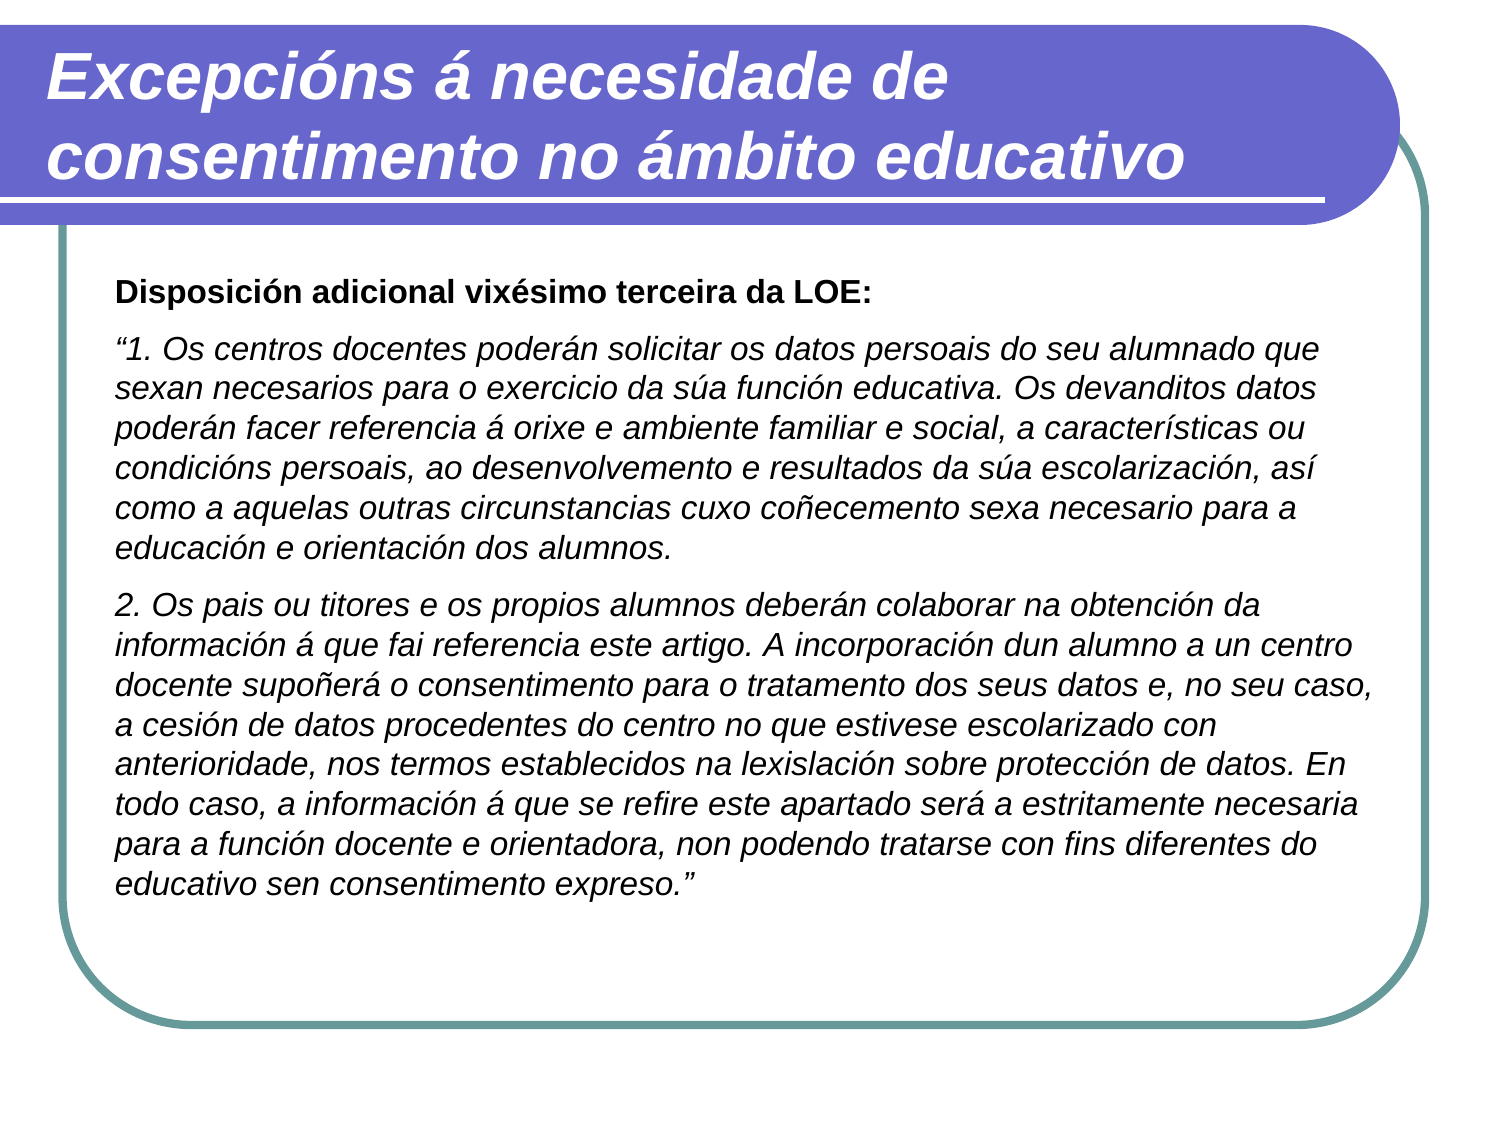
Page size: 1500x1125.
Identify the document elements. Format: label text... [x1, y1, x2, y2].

title Excepcións á necesidade de consentimento no ámbito educativo [31, 0, 1347, 226]
list Disposición adicional vixésimo terceira da LOE: “1. Os centros docentes poderán solicitar os datos persoais do seu alumnado que sexan necesarios para o exercicio da súa función educativa. Os devanditos datos poderán facer referencia á orixe e ambiente familiar e social, a características ou condicións persoais, ao desenvolvemento e resultados da súa escolarización, así como a aquelas outras circunstancias cuxo coñecemento sexa necesario para a educación e orientación dos alumnos. 2. Os pais ou titores e os propios alumnos deberán colaborar na obtención da información á que fai referencia este artigo. A incorporación dun alumno a un centro docente supoñerá o consentimento para o tratamento dos seus datos e, no seu caso, a cesión de datos procedentes do centro no que estivese escolarizado con anterioridade, nos termos establecidos na lexislación sobre protección de datos. En todo caso, a información á que se refire este apartado será a estritamente necesaria para a función docente e orientadora, non podendo tratarse con fins diferentes do educativo sen consentimento expreso.” [99, 262, 1401, 988]
